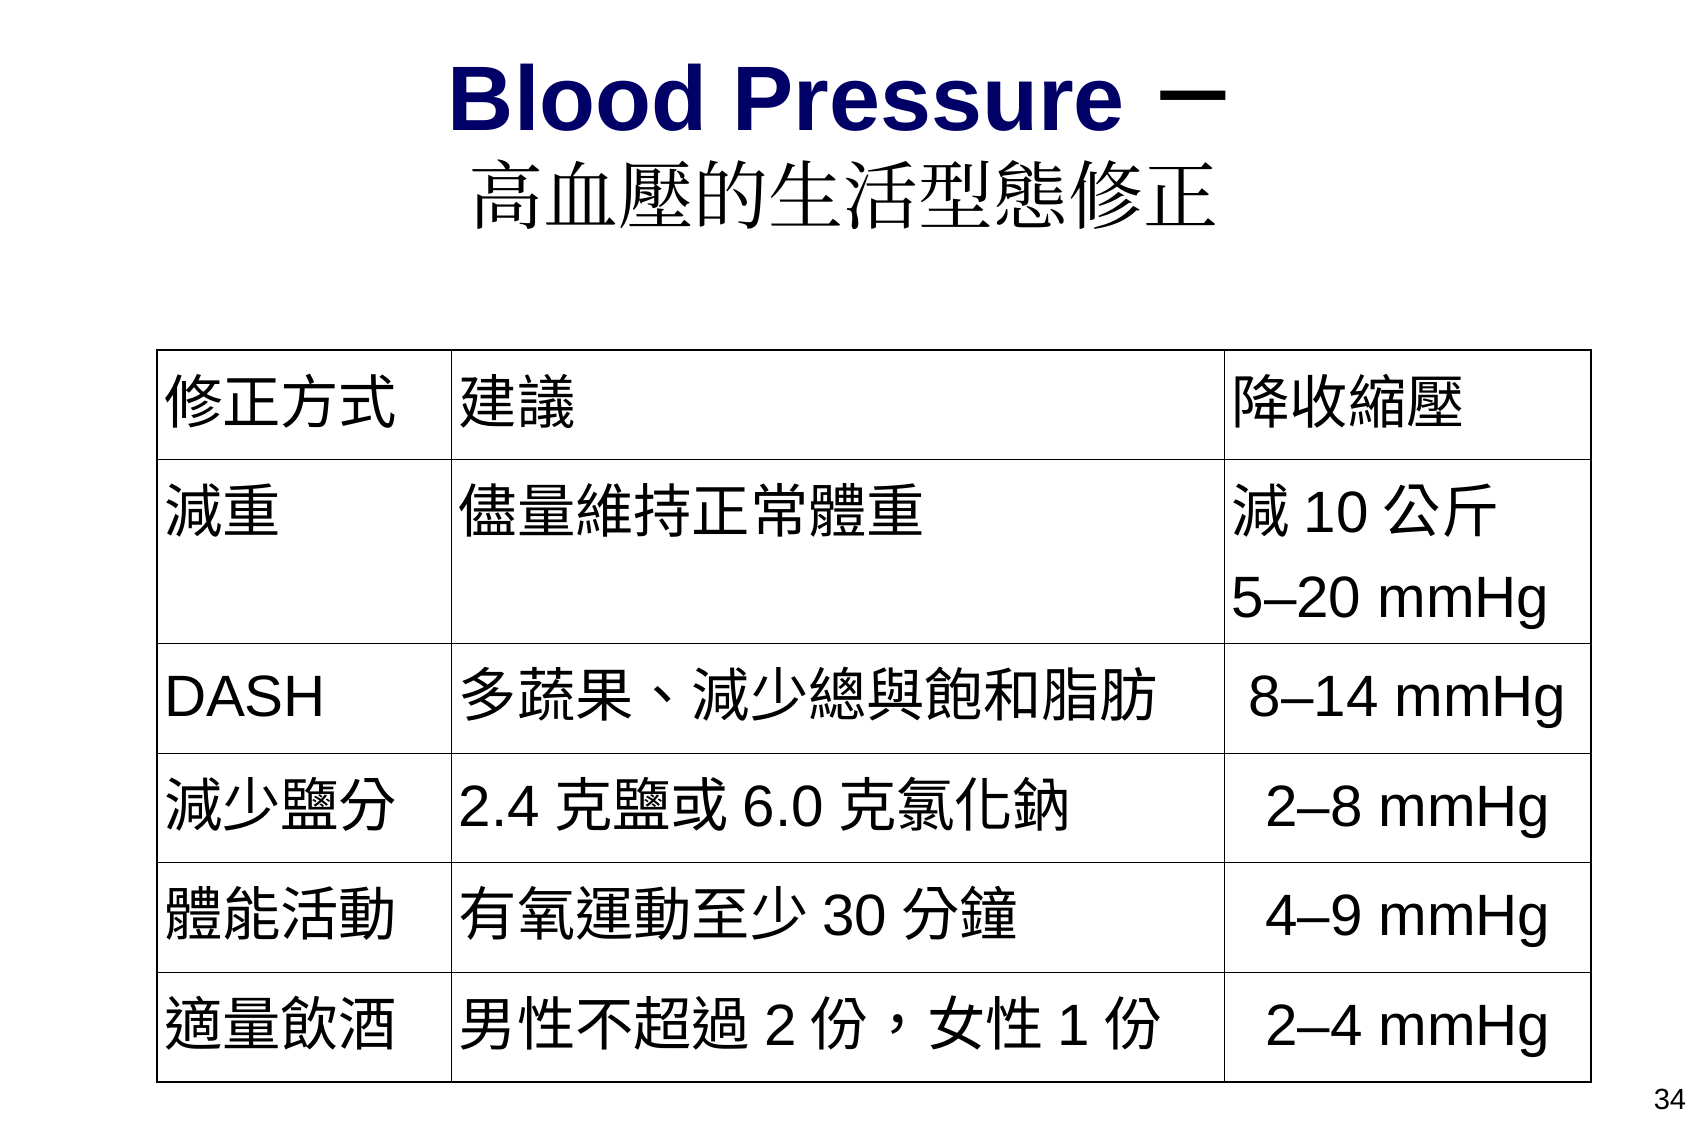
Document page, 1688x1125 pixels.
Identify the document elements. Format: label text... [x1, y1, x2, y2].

table_cell 2.4克鹽或6.0克氯化鈉 [452, 754, 1224, 862]
table_cell 4–9 mmHg [1225, 863, 1590, 972]
title Blood Pressure－ 高血壓的生活型態修正 [84, 45, 1604, 233]
table_cell 2–8 mmHg [1225, 754, 1590, 862]
table_cell 儘量維持正常體重 [452, 460, 1224, 643]
table_cell 減少鹽分 [158, 754, 451, 862]
table_cell 體能活動 [158, 863, 451, 972]
table_cell 減重 [158, 460, 451, 643]
table_header 修正方式 [158, 351, 451, 459]
table_header 建議 [452, 351, 1224, 459]
table_cell 適量飲酒 [158, 973, 451, 1081]
table_cell DASH [158, 644, 451, 753]
table_header 降收縮壓 [1225, 351, 1590, 459]
table_cell 男性不超過2份，女性1份 [452, 973, 1224, 1081]
table_cell 2–4 mmHg [1225, 973, 1590, 1081]
table_cell 有氧運動至少30分鐘 [452, 863, 1224, 972]
table_cell 8–14 mmHg [1225, 644, 1590, 753]
table_cell 減10公斤 5–20 mmHg [1225, 460, 1590, 643]
table_cell 多蔬果、減少總與飽和脂肪 [452, 644, 1224, 753]
